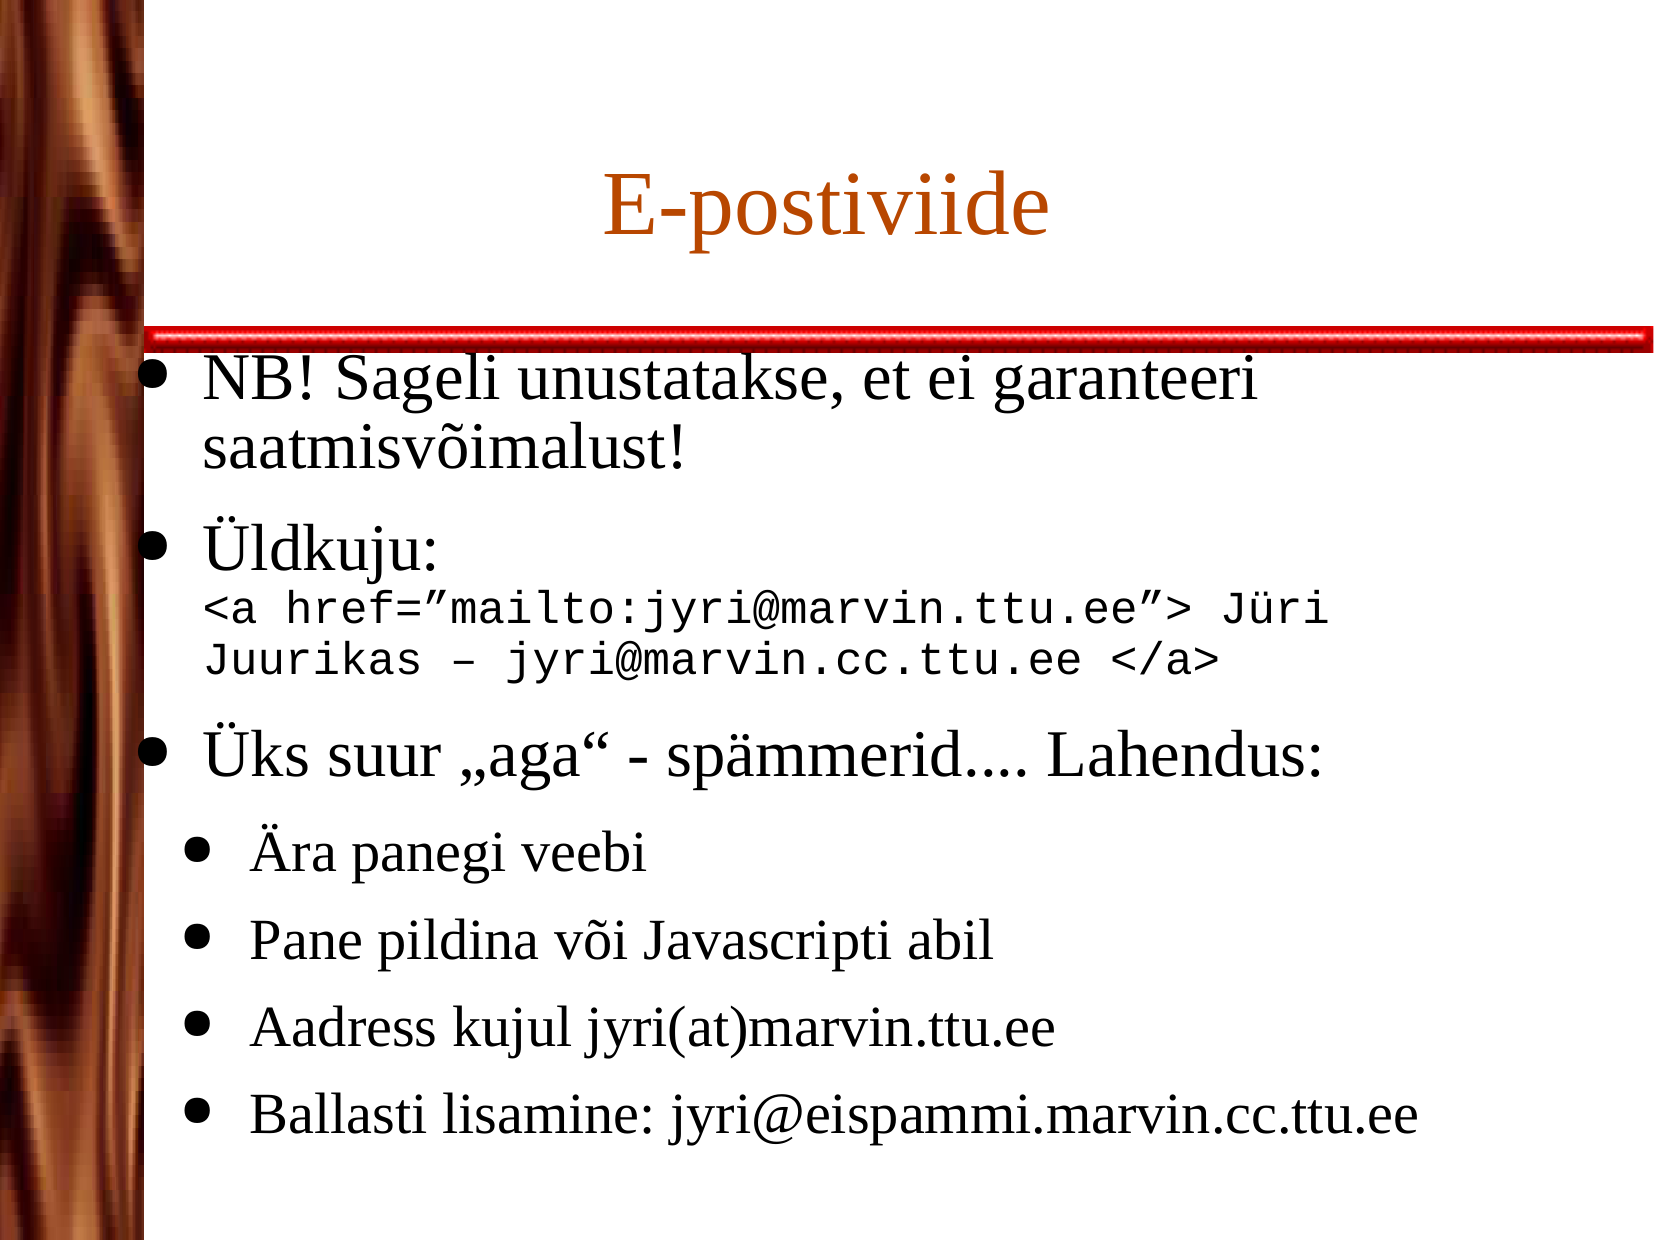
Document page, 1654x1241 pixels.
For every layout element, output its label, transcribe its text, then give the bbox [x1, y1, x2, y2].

title E-postiviide [121, 100, 1533, 312]
list NB! Sageli unustatakse, et ei garanteeri saatmisvõimalust! Üldkuju: <a href=”mailto:jyri@marvin.ttu.ee”> Jüri Juurikas – jyri@marvin.cc.ttu.ee </a> Üks suur „aga“ - spämmerid.... Lahendus: Ära panegi veebi Pane pildina või Javascripti abil Aadress kujul jyri(at)marvin.ttu.ee Ballasti lisamine: jyri@eispammi.marvin.cc.ttu.ee [121, 344, 1533, 1198]
picture [0, 0, 1654, 1240]
